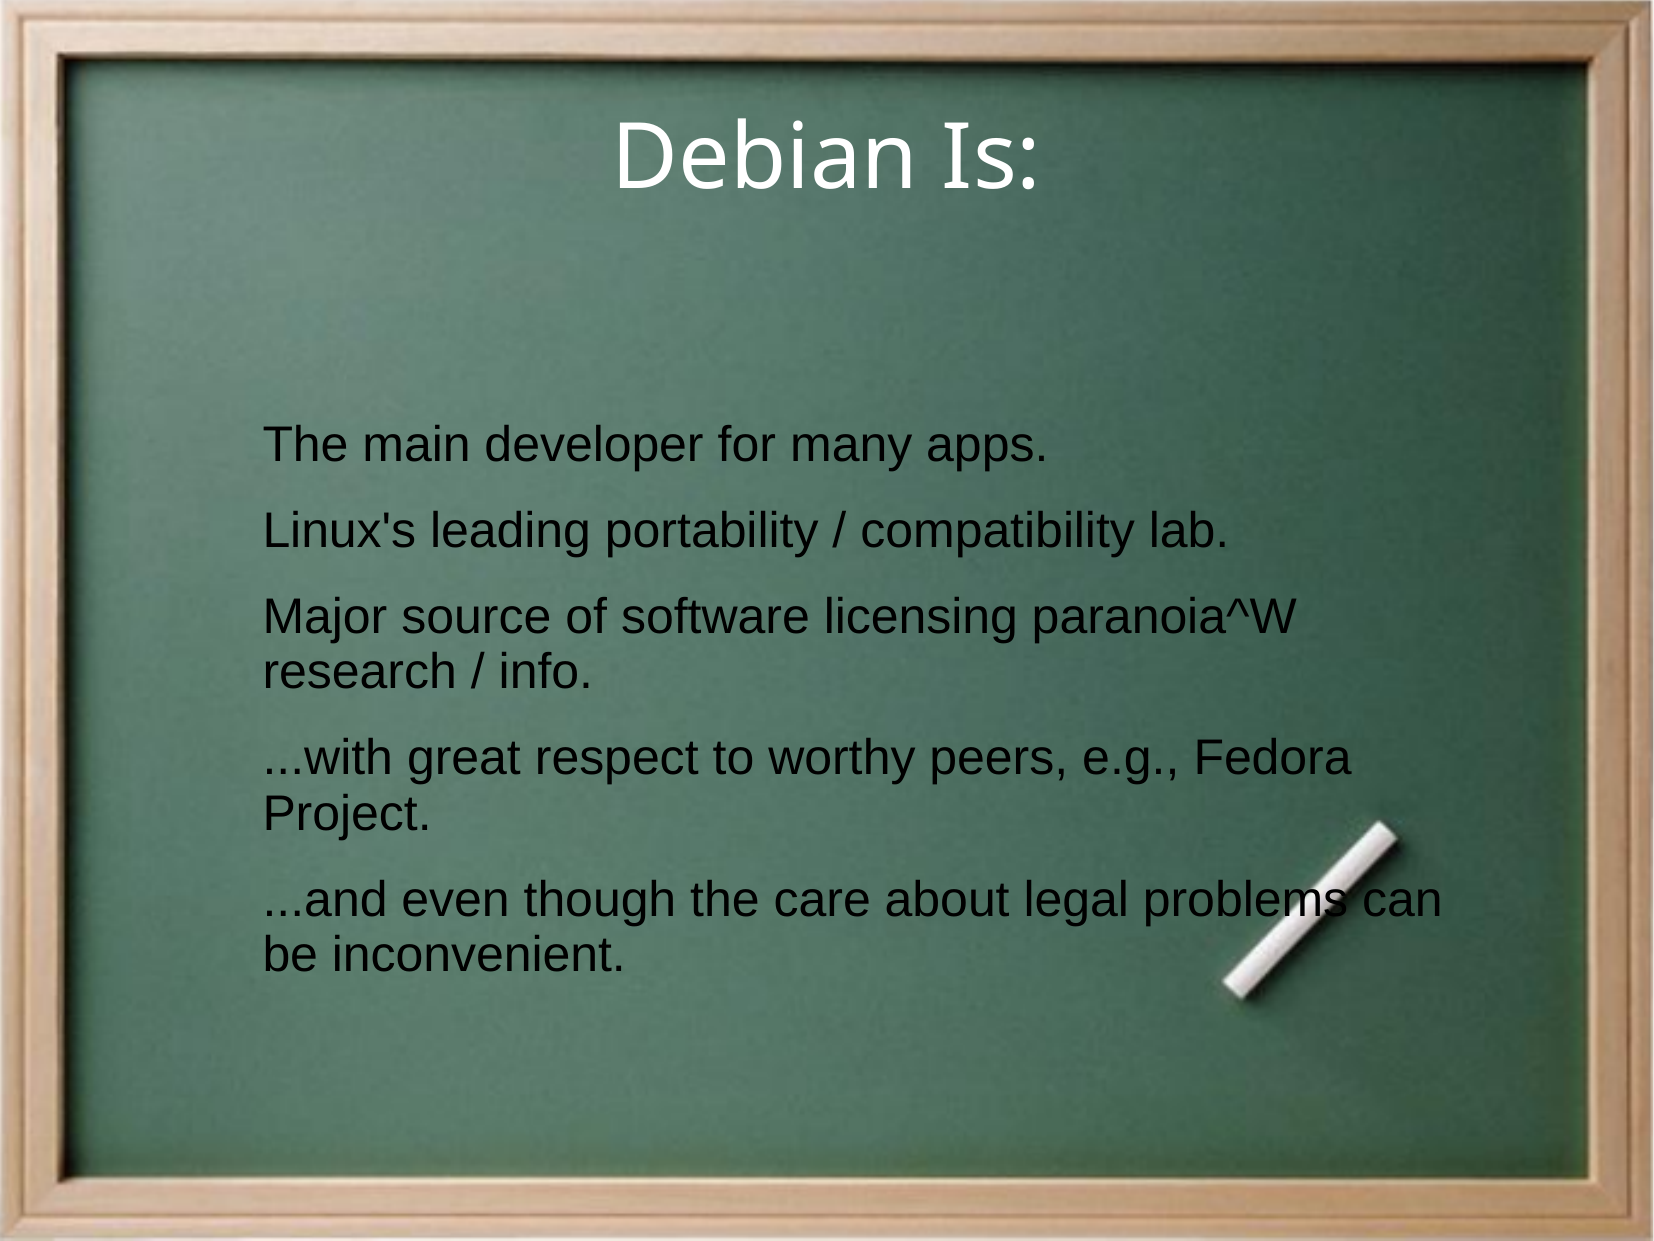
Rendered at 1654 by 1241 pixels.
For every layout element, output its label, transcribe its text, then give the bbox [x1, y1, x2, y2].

title Debian Is: [82, 56, 1571, 250]
picture [0, 0, 1654, 1241]
subtitle The main developer for many apps. Linux's leading portability / compatibility lab. Major source of software licensing paranoia^W research / info. ...with great respect to worthy peers, e.g., Fedora Project. ...and even though the care about legal problems can be inconvenient. [262, 297, 1463, 1102]
